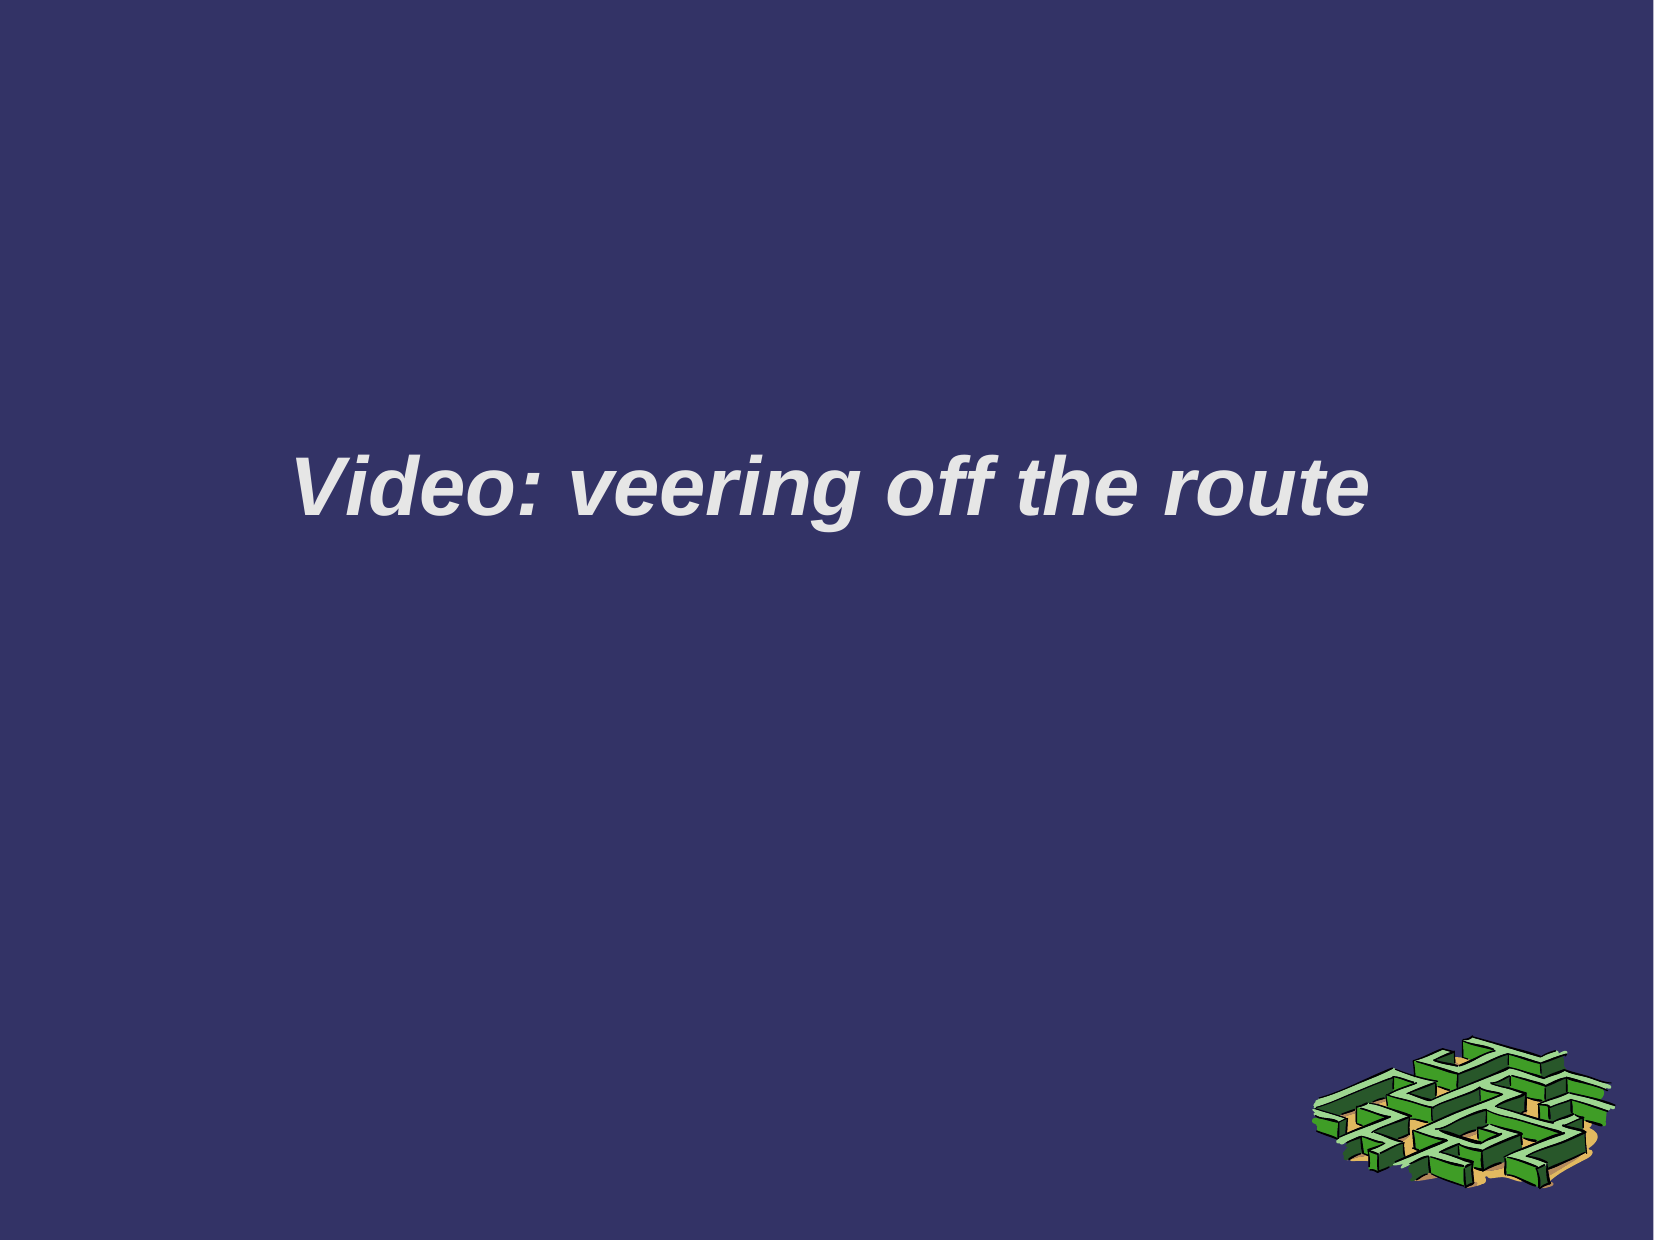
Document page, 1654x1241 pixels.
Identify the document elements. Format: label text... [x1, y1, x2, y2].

title Video: veering off the route [124, 444, 1537, 538]
